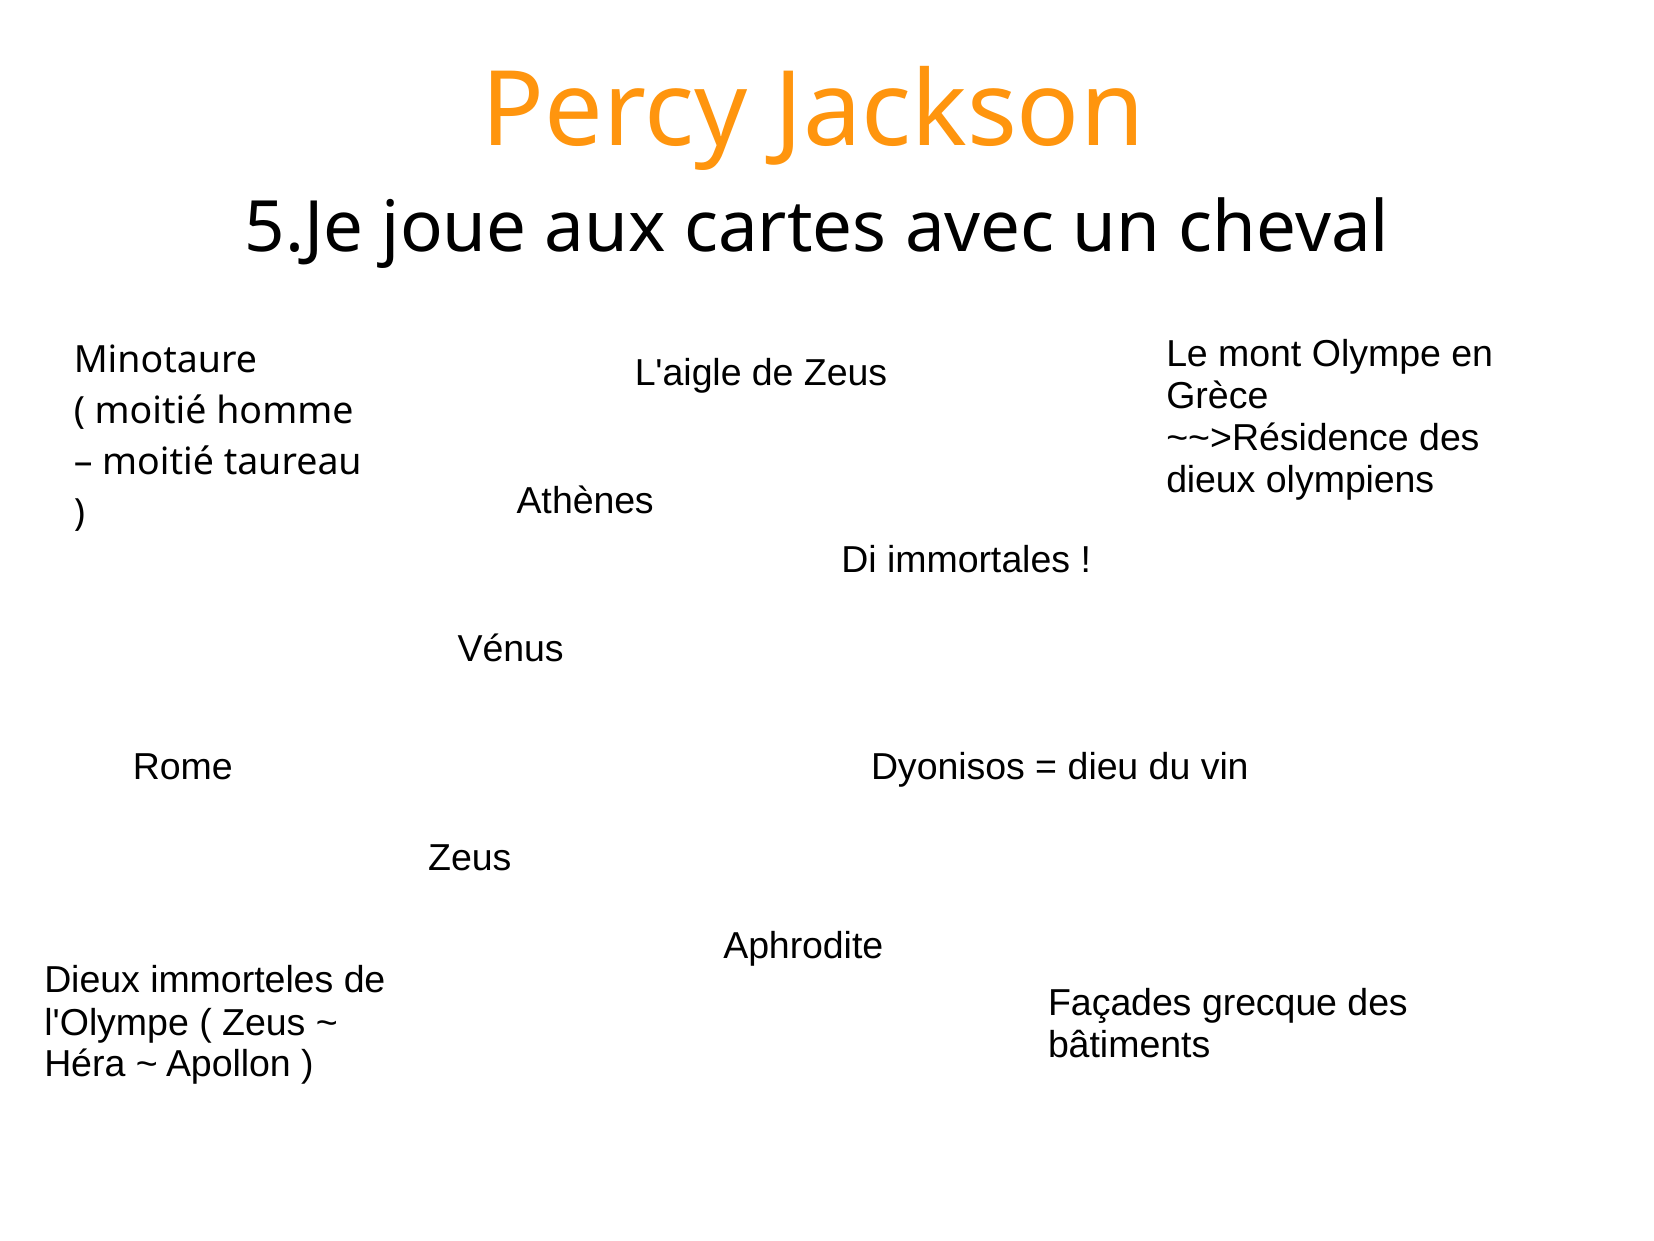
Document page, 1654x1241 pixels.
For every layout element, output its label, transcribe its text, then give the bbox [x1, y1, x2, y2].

text_box Le mont Olympe en Grèce ~~>Résidence des dieux olympiens [1151, 324, 1536, 508]
title Percy Jackson 5.Je joue aux cartes avec un cheval [82, 44, 1571, 262]
text_box Dieux immorteles de l'Olympe ( Zeus ~ Héra ~ Apollon ) [29, 951, 414, 1093]
text_box Aphrodite [708, 917, 945, 975]
text_box Vénus [442, 620, 768, 677]
text_box Rome [118, 738, 414, 796]
text_box L'aigle de Zeus [620, 343, 975, 401]
text_box Dyonisos = dieu du vin [856, 738, 1270, 827]
text_box Athènes [501, 472, 916, 530]
text_box Zeus [413, 828, 621, 886]
text_box Di immortales ! [826, 531, 1152, 650]
text_box Minotaure ( moitié homme – moitié taureau ) [59, 324, 384, 480]
text_box Façades grecque des bâtiments [1033, 974, 1536, 1074]
